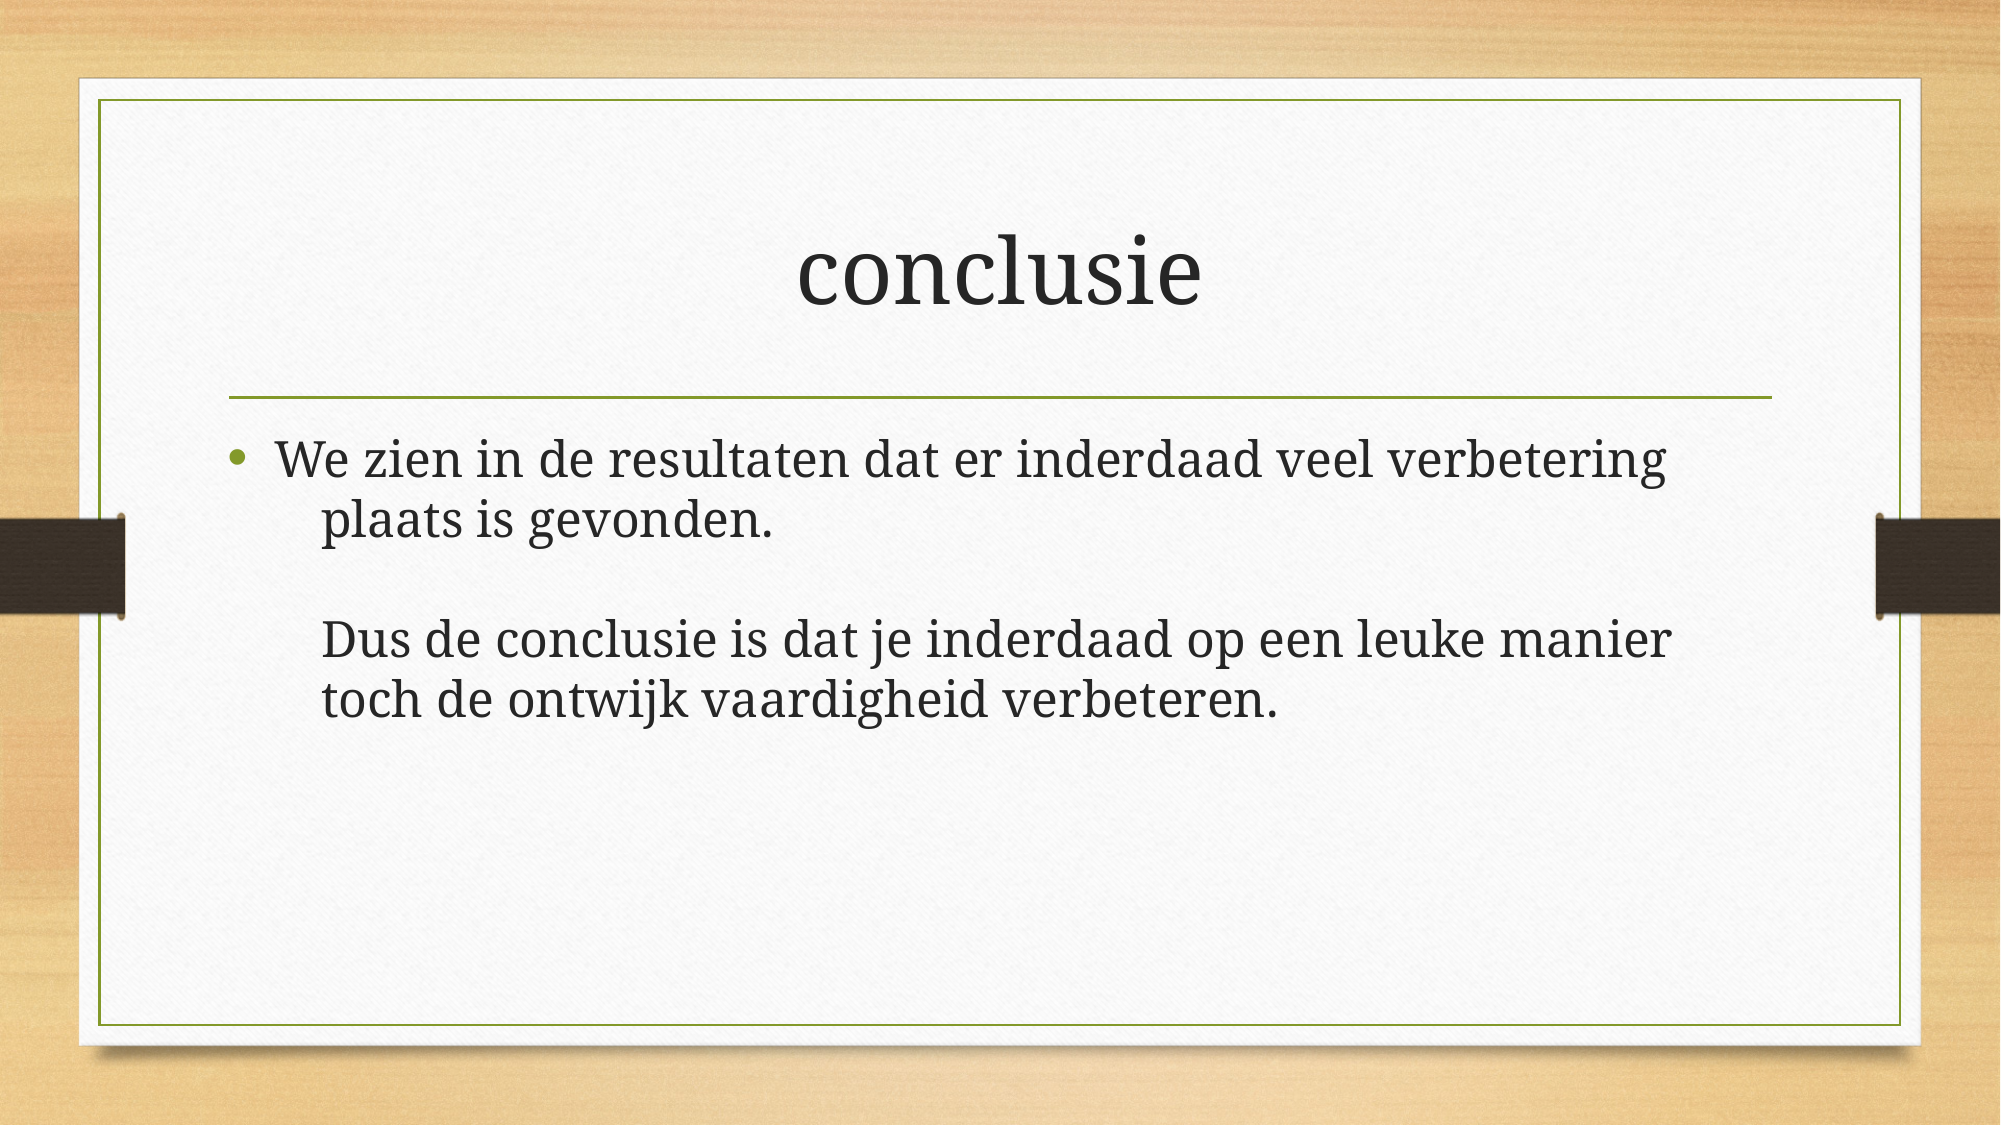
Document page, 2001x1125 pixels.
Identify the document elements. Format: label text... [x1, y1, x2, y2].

title conclusie [212, 161, 1788, 376]
list We zien in de resultaten dat er inderdaad veel verbetering plaats is gevonden. Dus de conclusie is dat je inderdaad op een leuke manier toch de ontwijk vaardigheid verbeteren. [212, 419, 1788, 964]
